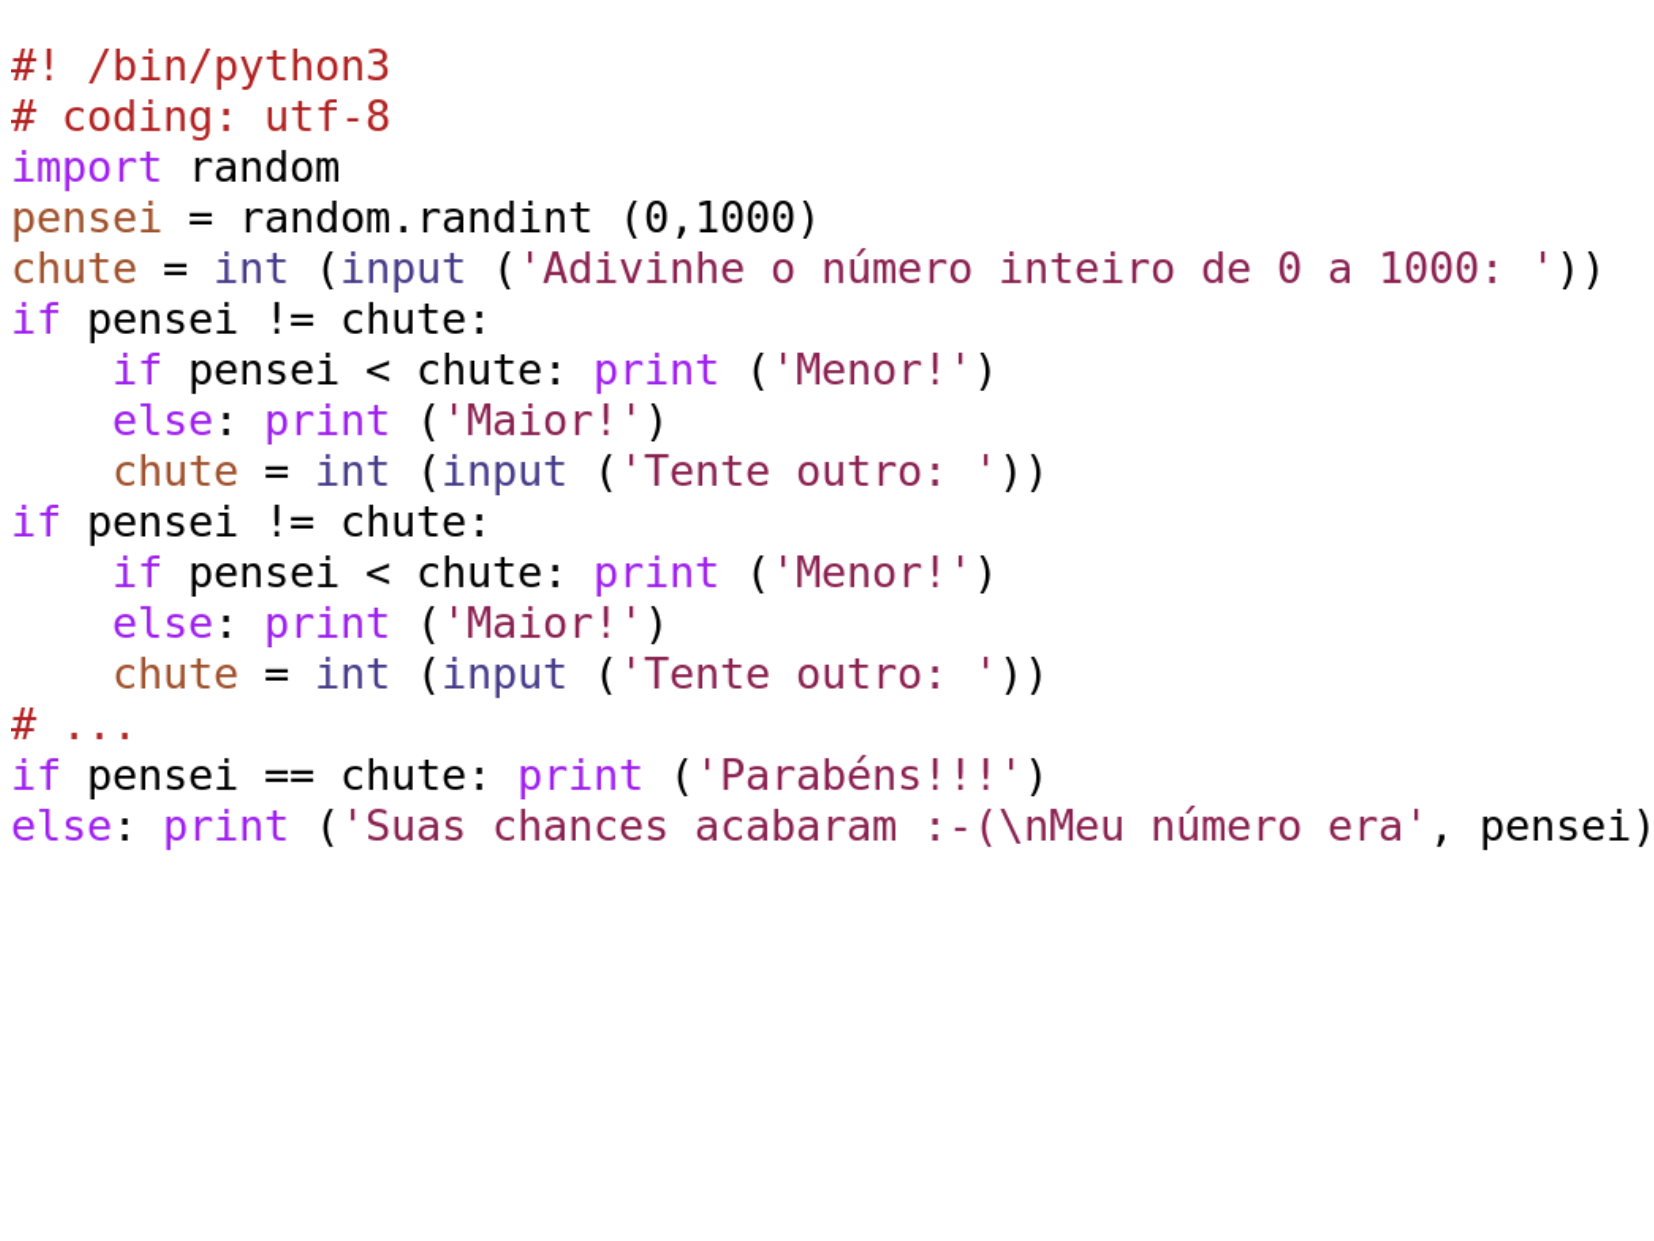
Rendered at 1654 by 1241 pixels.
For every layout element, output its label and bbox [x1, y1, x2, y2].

picture [11, 41, 1654, 863]
